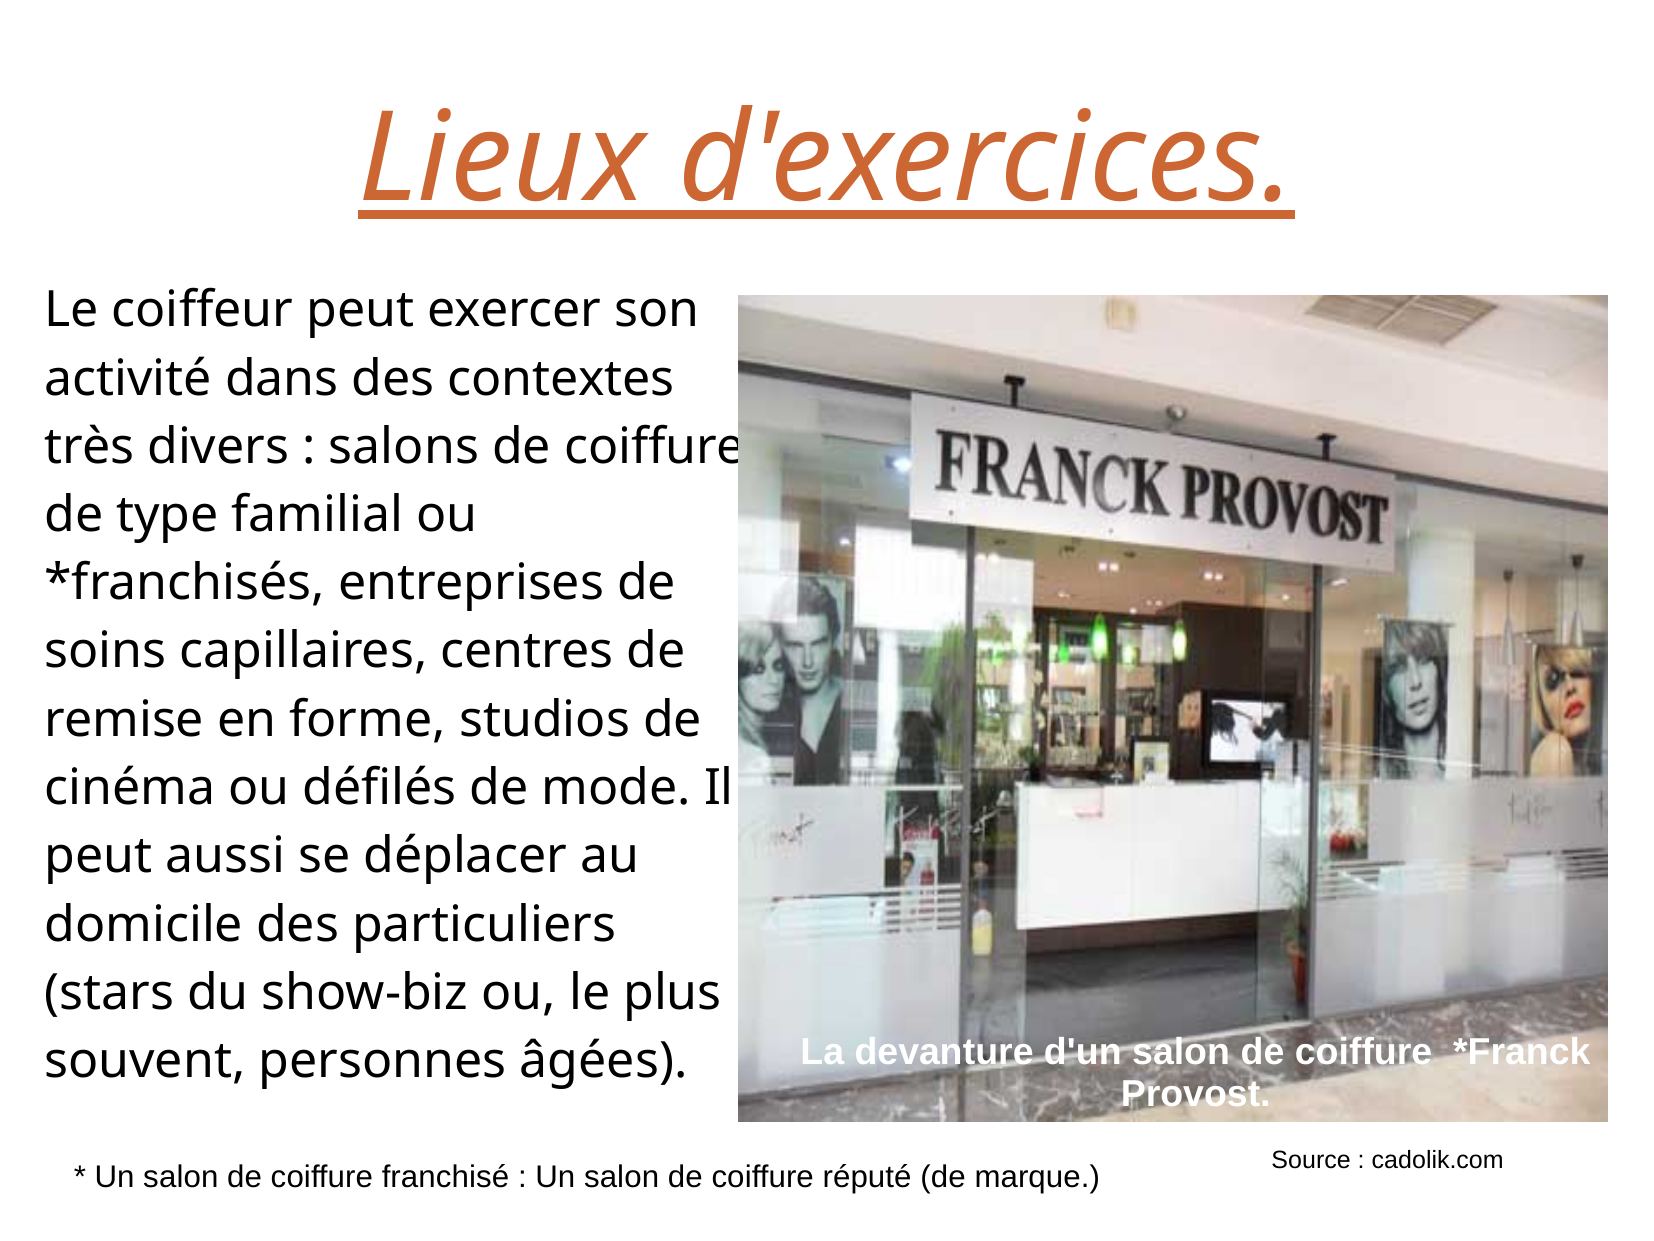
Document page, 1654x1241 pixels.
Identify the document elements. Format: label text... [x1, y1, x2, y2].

text_box * Un salon de coiffure franchisé : Un salon de coiffure réputé (de marque.) [59, 1151, 1654, 1202]
text_box La devanture d'un salon de coiffure *Franck Provost. [767, 1023, 1625, 1125]
text_box Lieux d'exercices. [88, 59, 1565, 214]
picture [738, 295, 1608, 1123]
text_box Source : cadolik.com [1181, 1138, 1595, 1182]
text_box Le coiffeur peut exercer son activité dans des contextes très divers : salons de coiffure de type familial ou *franchisés, entreprises de soins capillaires, centres de remise en forme, studios de cinéma ou défilés de mode. Il peut aussi se déplacer au domicile des particuliers (stars du show-biz ou, le plus souvent, personnes âgées). [29, 265, 768, 1119]
